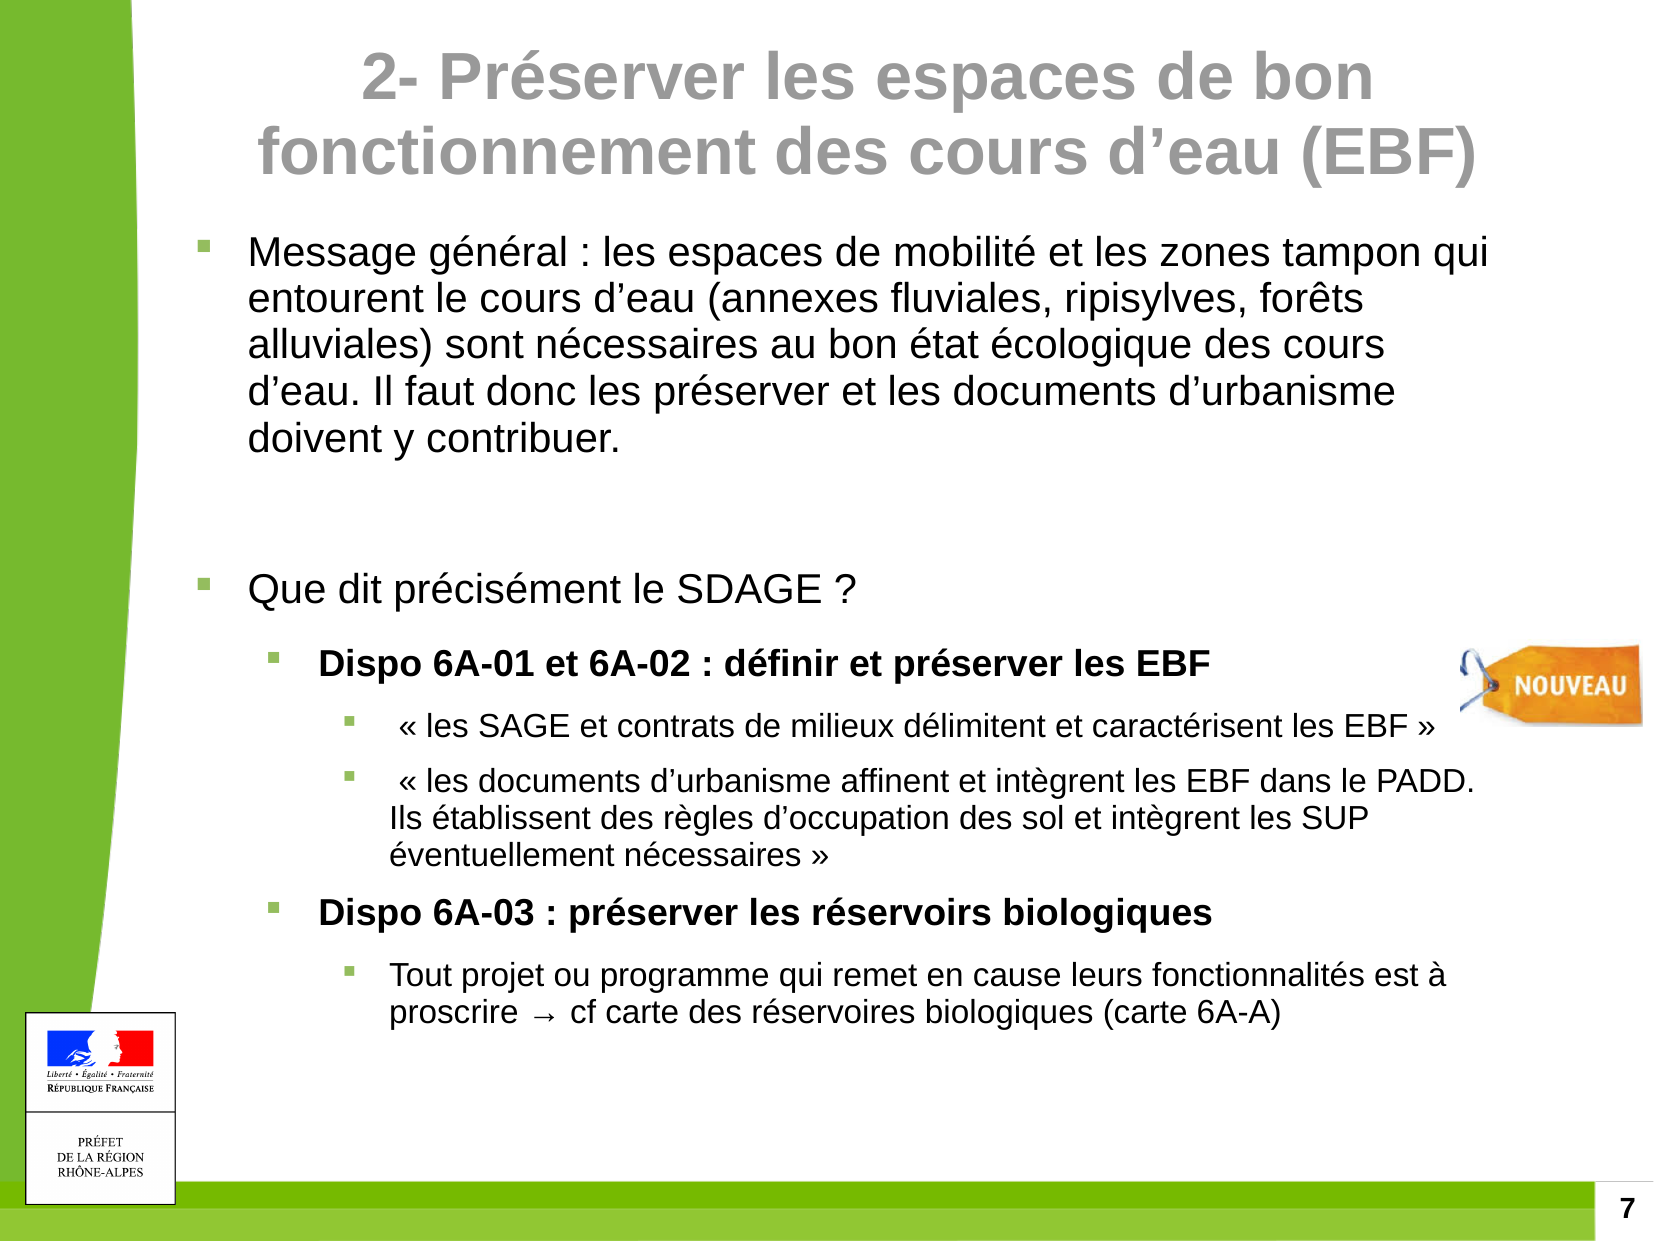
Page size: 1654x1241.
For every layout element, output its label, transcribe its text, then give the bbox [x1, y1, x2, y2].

list Message général : les espaces de mobilité et les zones tampon qui entourent le cours d’eau (annexes fluviales, ripisylves, forêts alluviales) sont nécessaires au bon état écologique des cours d’eau. Il faut donc les préserver et les documents d’urbanisme doivent y contribuer. Que dit précisément le SDAGE ? Dispo 6A-01 et 6A-02 : définir et préserver les EBF « les SAGE et contrats de milieux délimitent et caractérisent les EBF » « les documents d’urbanisme affinent et intègrent les EBF dans le PADD. Ils établissent des règles d’occupation des sol et intègrent les SUP éventuellement nécessaires » Dispo 6A-03 : préserver les réservoirs biologiques Tout projet ou programme qui remet en cause leurs fonctionnalités est à proscrire → cf carte des réservoires biologiques (carte 6A-A) [176, 228, 1506, 1060]
title 2- Préserver les espaces de bon fonctionnement des cours d’eau (EBF) [150, 39, 1586, 264]
picture [0, 0, 1654, 1241]
